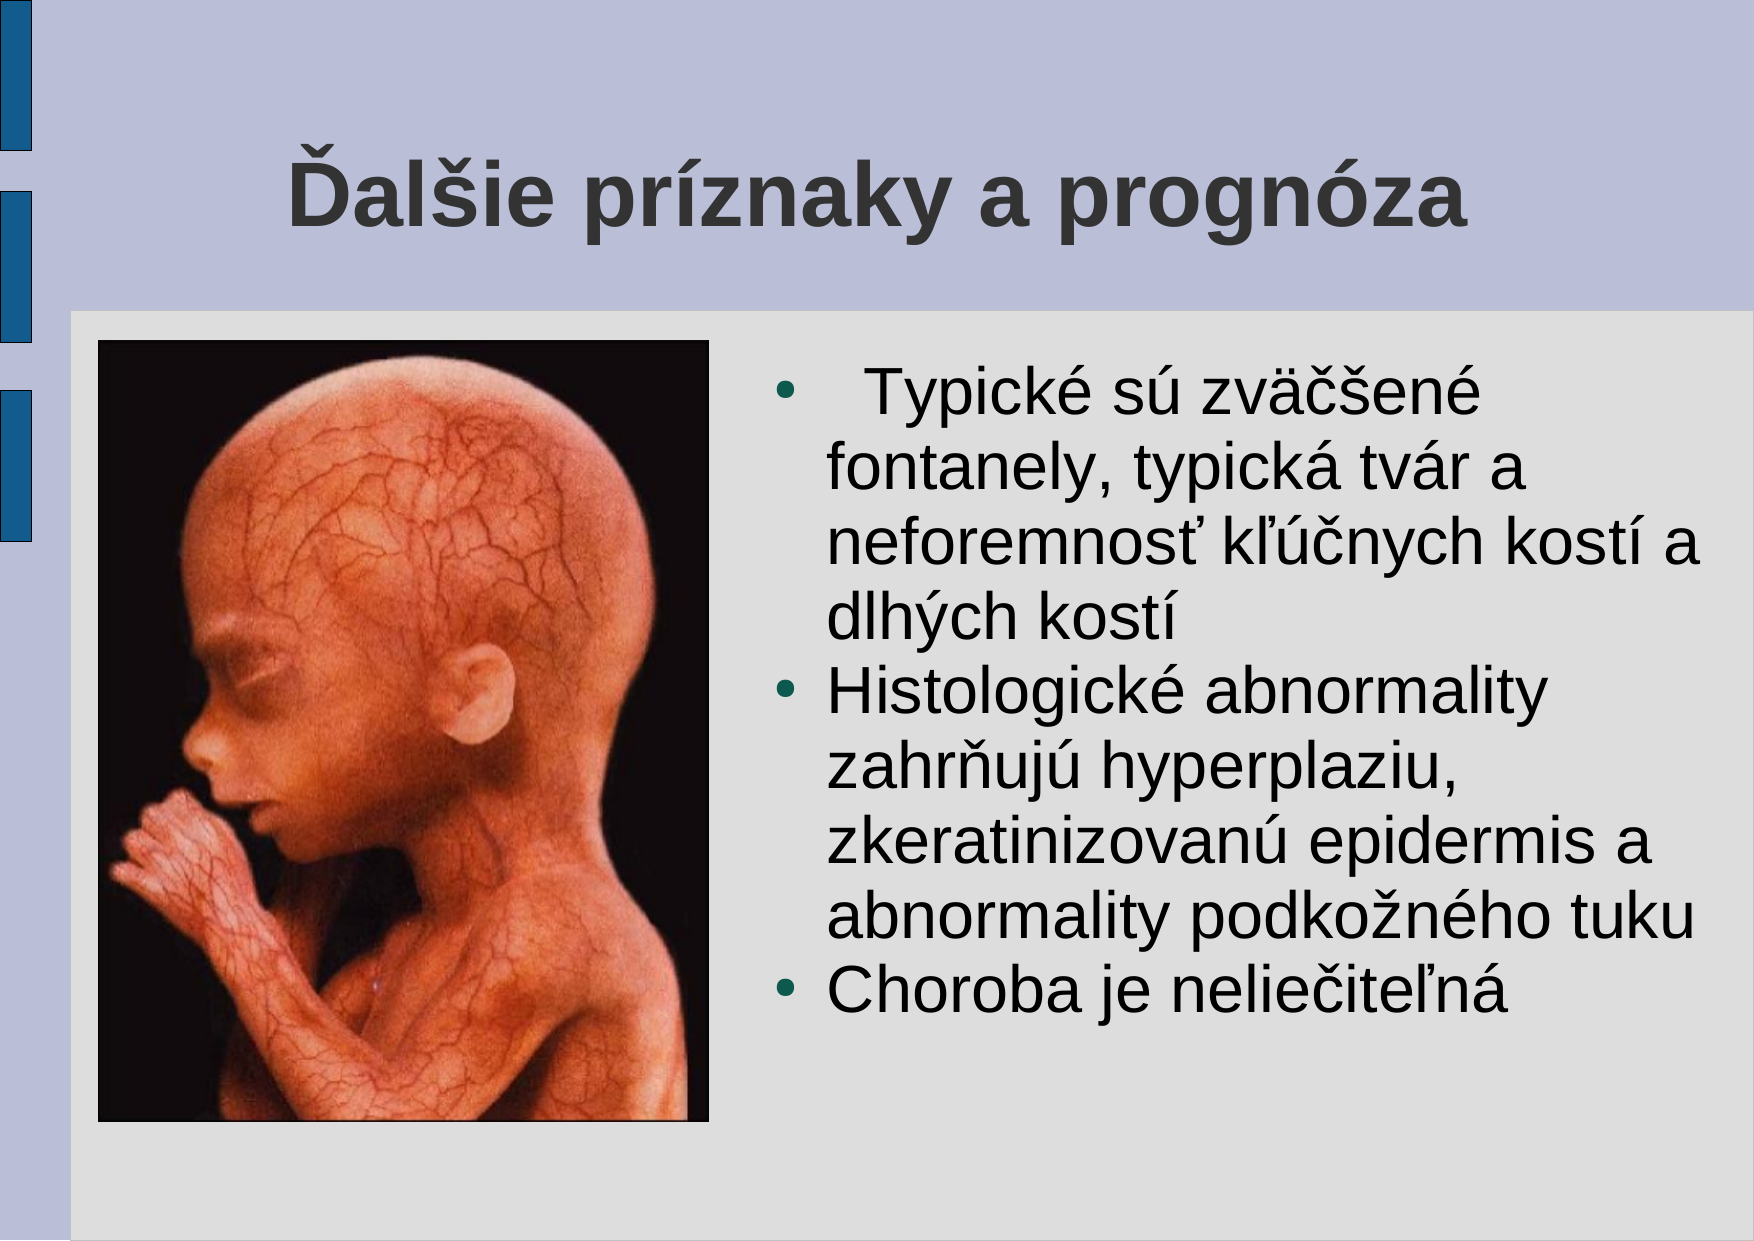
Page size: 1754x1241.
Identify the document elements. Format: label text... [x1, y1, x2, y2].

picture [98, 340, 709, 1123]
list Typické sú zväčšené fontanely, typická tvár a neforemnosť kľúčnych kostí a dlhých kostí Histologické abnormality zahrňujú hyperplaziu, zkeratinizovanú epidermis a abnormality podkožného tuku Choroba je neliečiteľná [755, 354, 1713, 1121]
title Ďalšie príznaky a prognóza [128, 98, 1627, 291]
